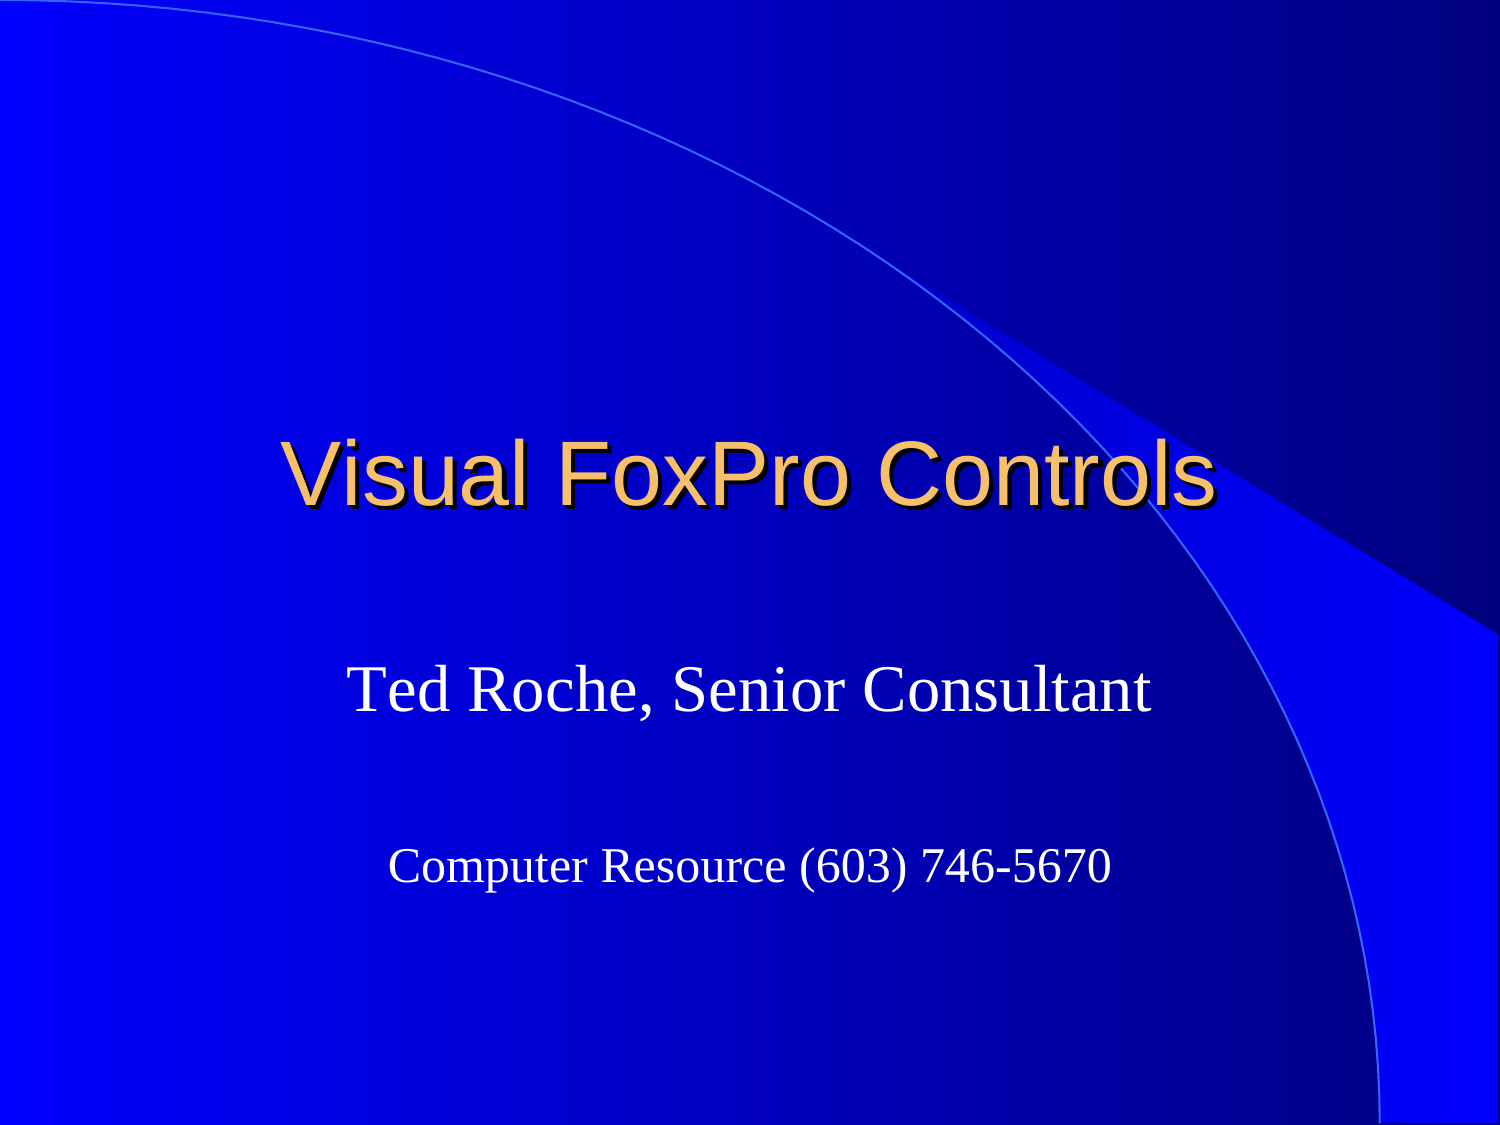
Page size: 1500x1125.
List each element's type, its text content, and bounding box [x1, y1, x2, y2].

text_box Computer Resource (603) 746-5670 [372, 825, 1128, 900]
subtitle Ted Roche, Senior Consultant [225, 637, 1276, 925]
title Visual FoxPro Controls [112, 374, 1388, 563]
